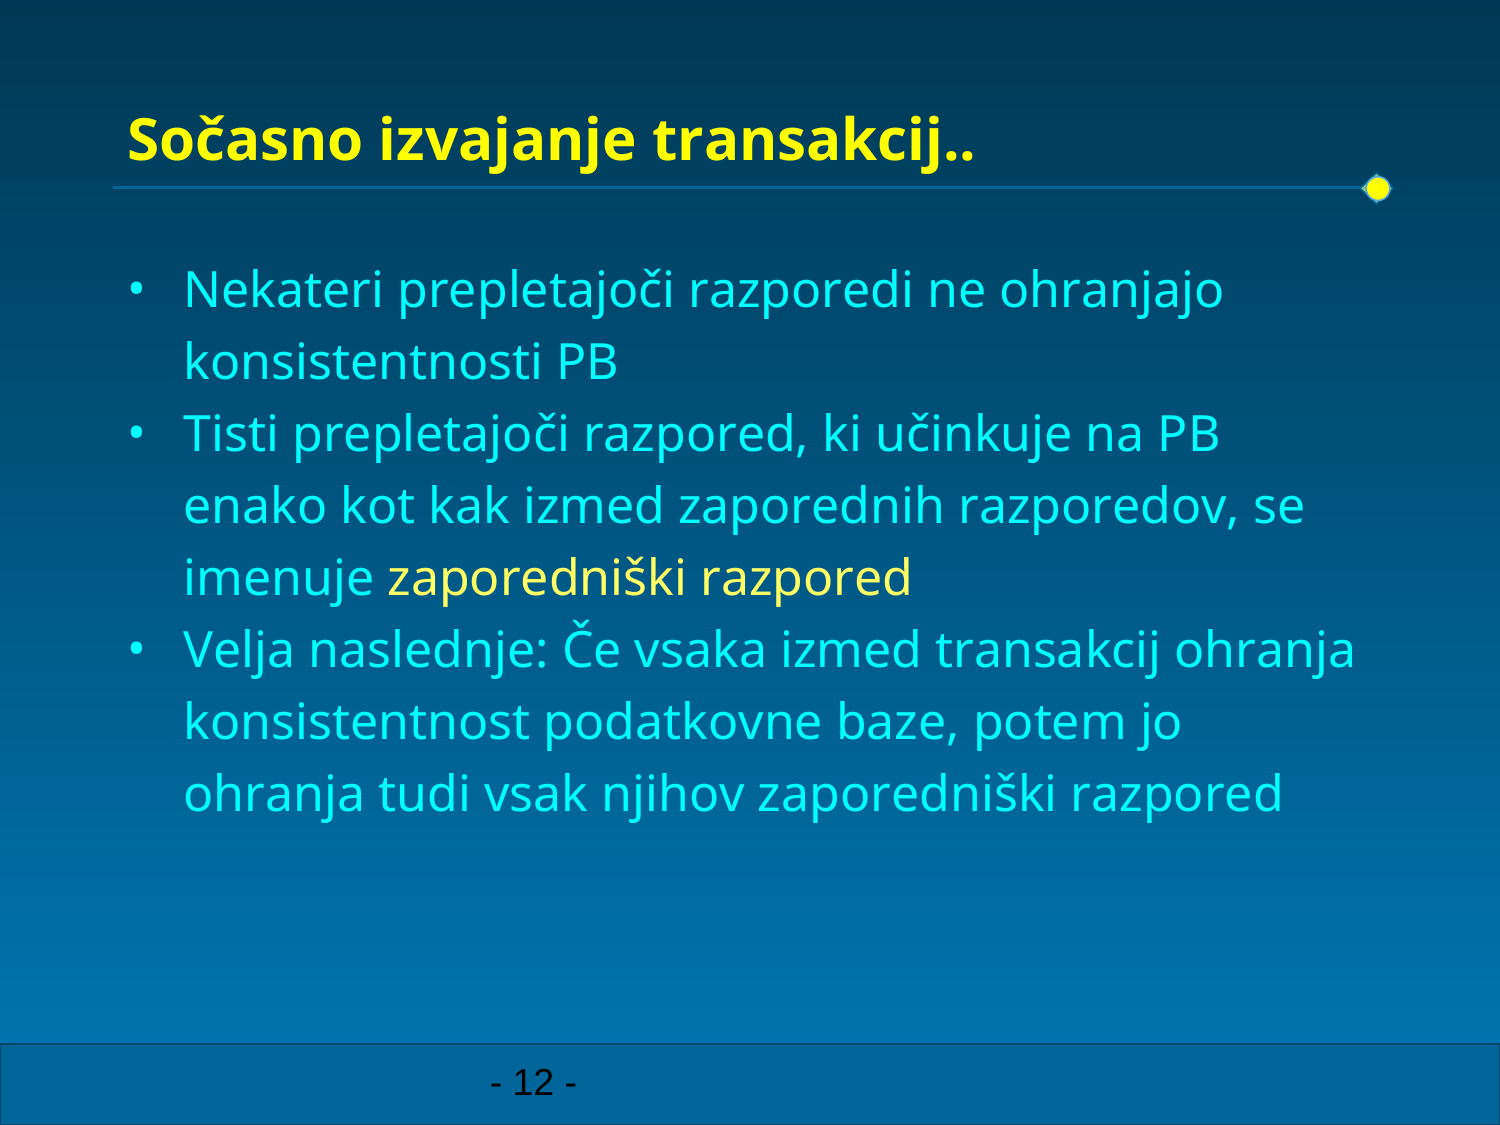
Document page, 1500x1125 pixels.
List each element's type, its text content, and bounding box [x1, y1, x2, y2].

list Nekateri prepletajoči razporedi ne ohranjajo konsistentnosti PB Tisti prepletajoči razpored, ki učinkuje na PB enako kot kak izmed zaporednih razporedov, se imenuje zaporedniški razpored Velja naslednje: Če vsaka izmed transakcij ohranja konsistentnost podatkovne baze, potem jo ohranja tudi vsak njihov zaporedniški razpored [112, 237, 1388, 963]
title Sočasno izvajanje transakcij.. [112, 94, 1388, 181]
